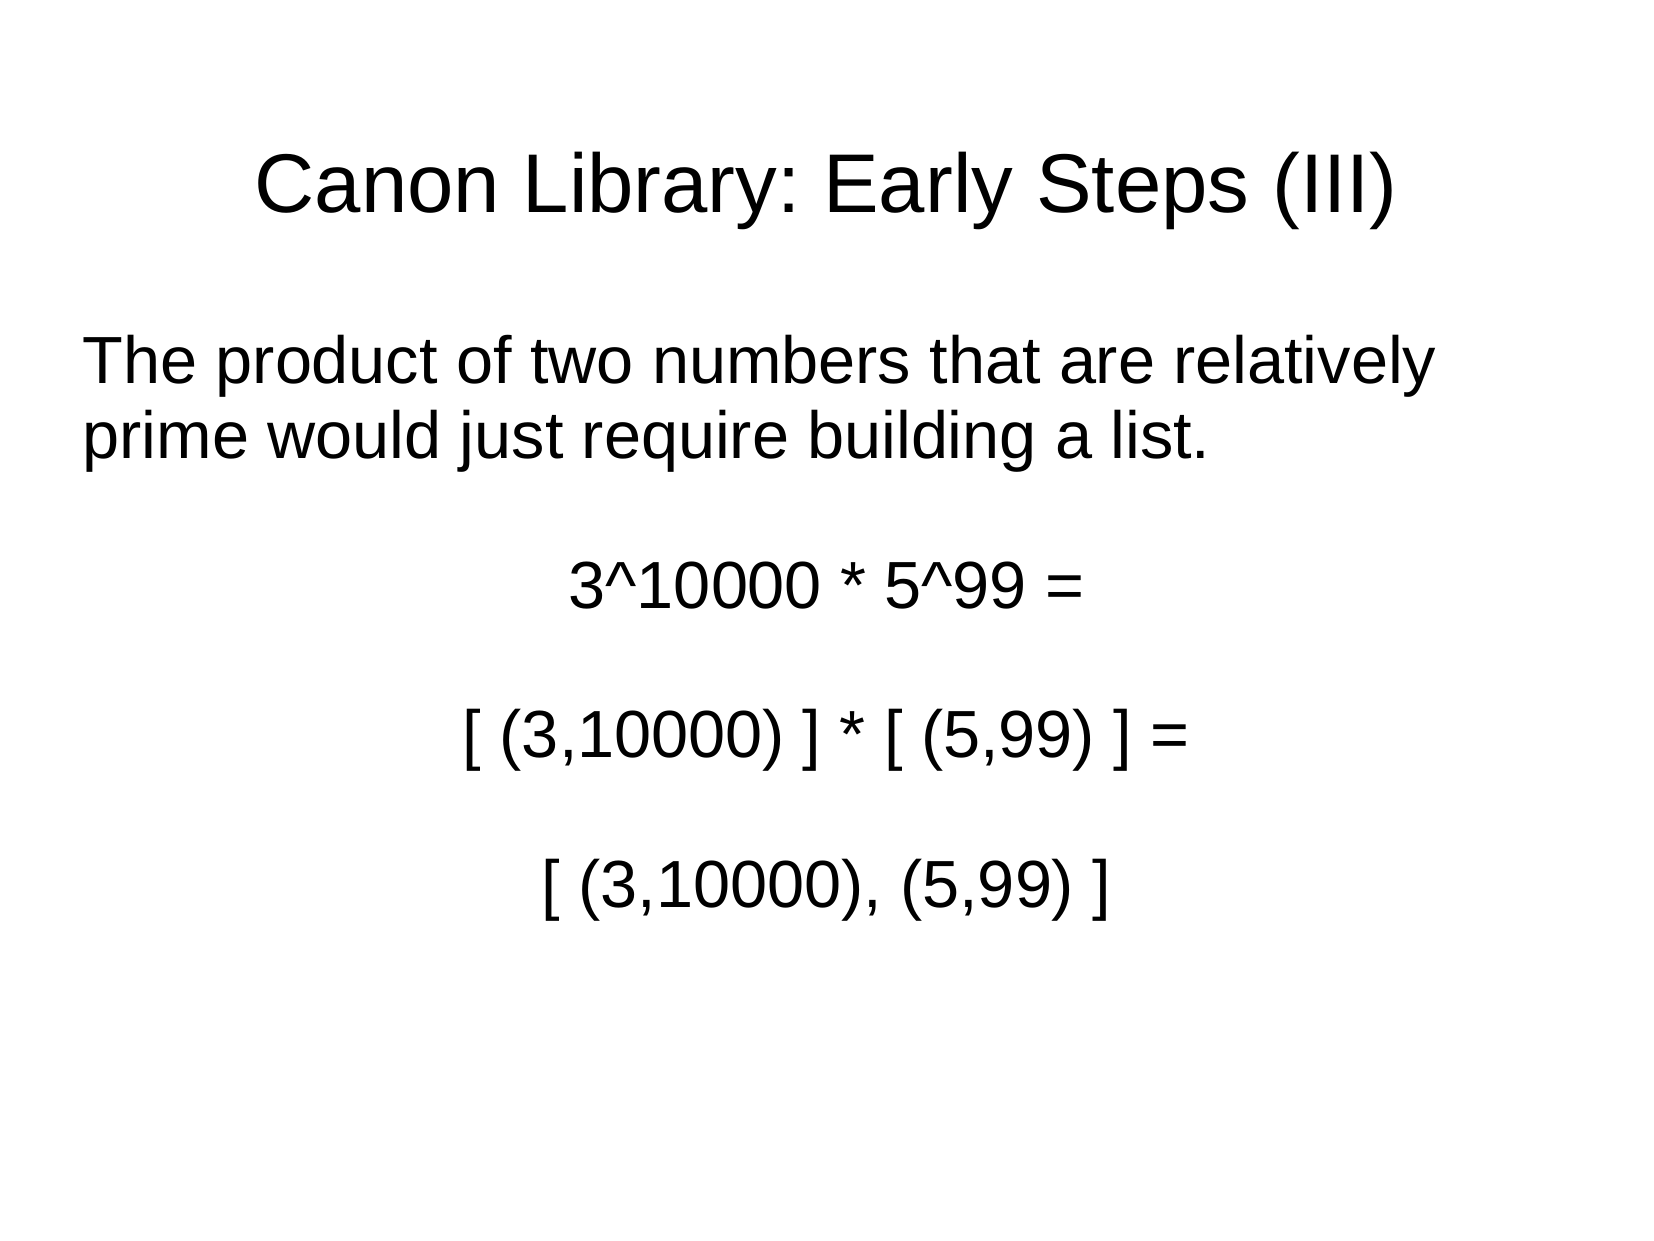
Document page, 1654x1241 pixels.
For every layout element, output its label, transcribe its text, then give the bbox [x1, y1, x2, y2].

subtitle Canon Library: Early Steps (III) The product of two numbers that are relatively prime would just require building a list. 3^10000 * 5^99 = [ (3,10000) ] * [ (5,99) ] = [ (3,10000), (5,99) ] [82, 49, 1571, 1010]
